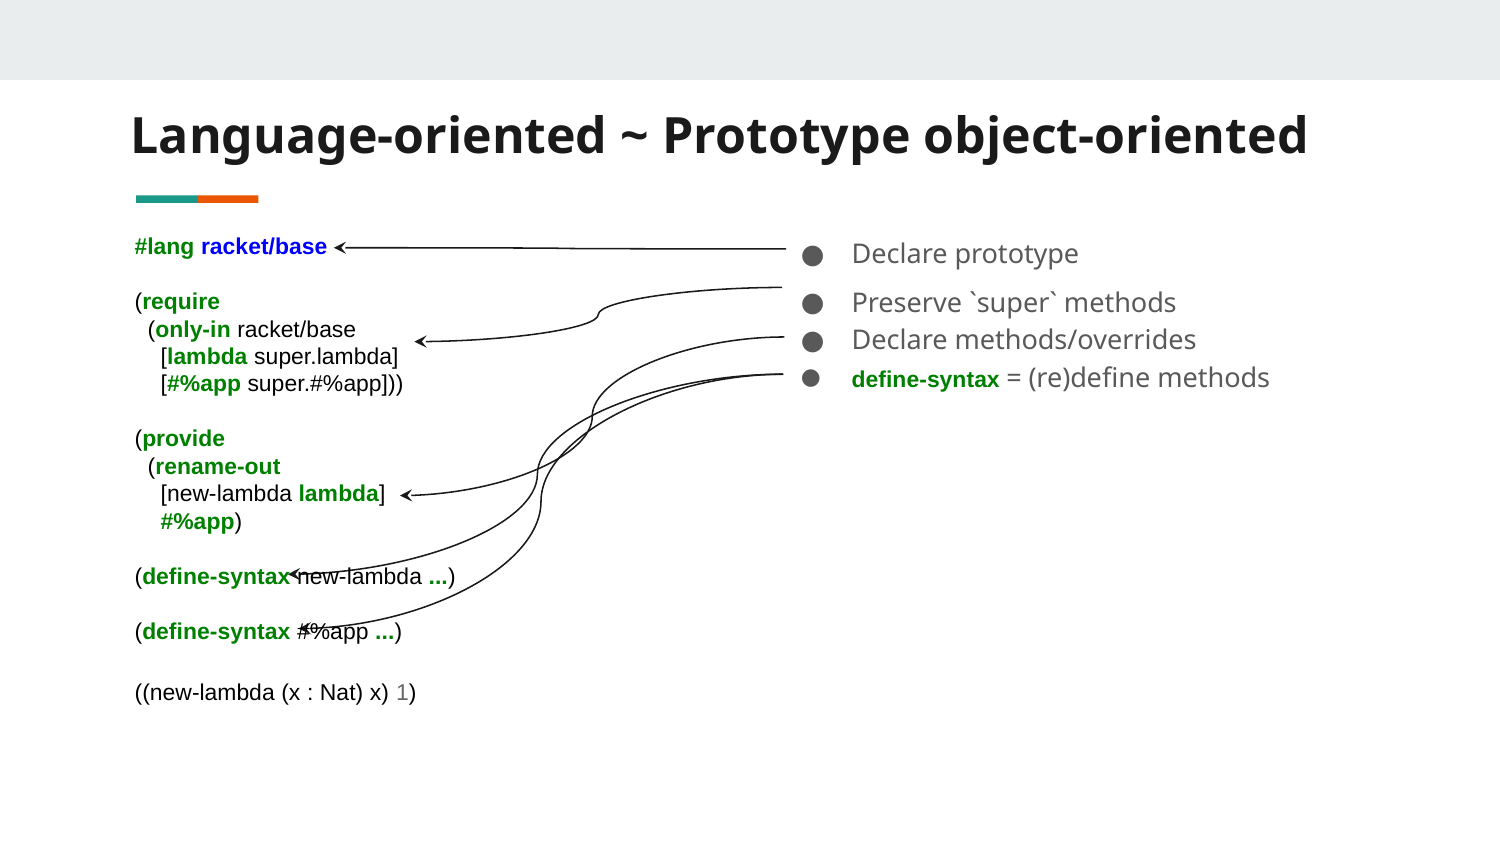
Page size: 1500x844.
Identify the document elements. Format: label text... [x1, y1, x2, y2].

list Declare prototype Preserve `super` methods Declare methods/overrides define-syntax = (re)define methods [761, 216, 1381, 712]
list #lang racket/base (require (only-in racket/base [lambda super.lambda] [#%app super.#%app])) (provide (rename-out [new-lambda lambda] #%app) (define-syntax new-lambda ...) (define-syntax #%app ...) ((new-lambda (x : Nat) x) 1) [119, 216, 739, 712]
title Language-oriented ~ Prototype object-oriented [119, 93, 1381, 182]
